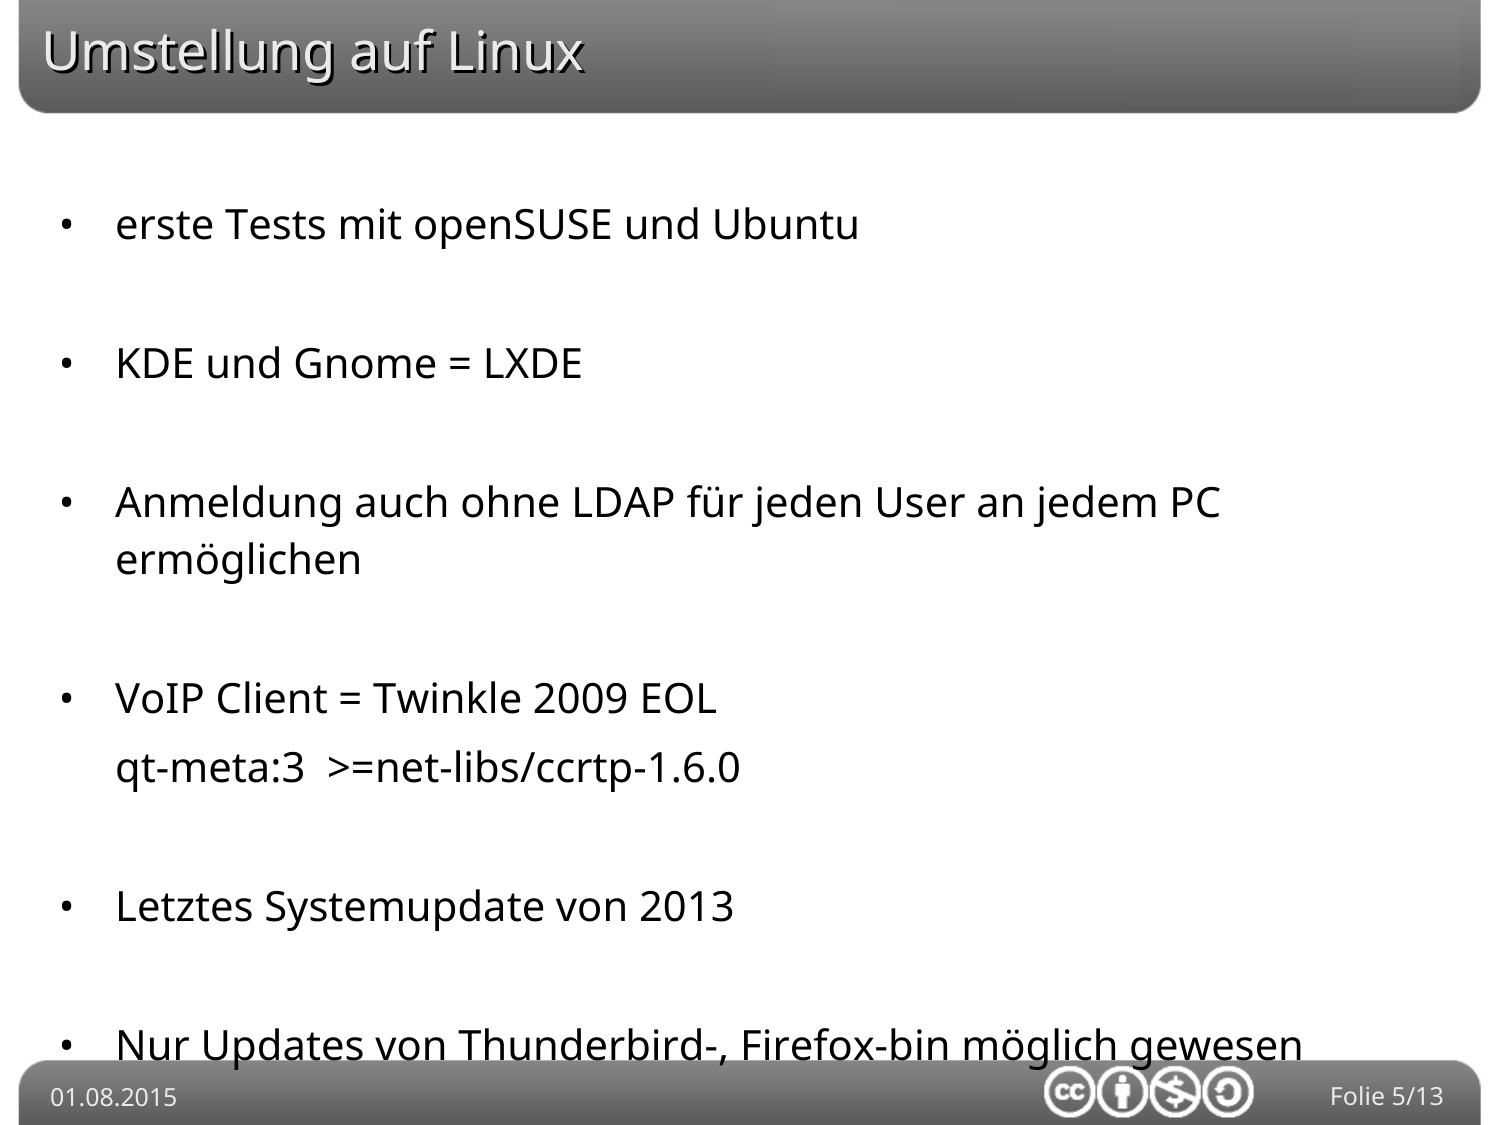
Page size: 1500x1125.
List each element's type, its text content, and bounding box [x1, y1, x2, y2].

title Umstellung auf Linux [41, 0, 1002, 123]
list erste Tests mit openSUSE und Ubuntu KDE und Gnome = LXDE Anmeldung auch ohne LDAP für jeden User an jedem PC ermöglichen VoIP Client = Twinkle 2009 EOL qt-meta:3 >=net-libs/ccrtp-1.6.0 Letztes Systemupdate von 2013 Nur Updates von Thunderbird-, Firefox-bin möglich gewesen [59, 125, 1447, 1059]
picture [0, 0, 1500, 1125]
